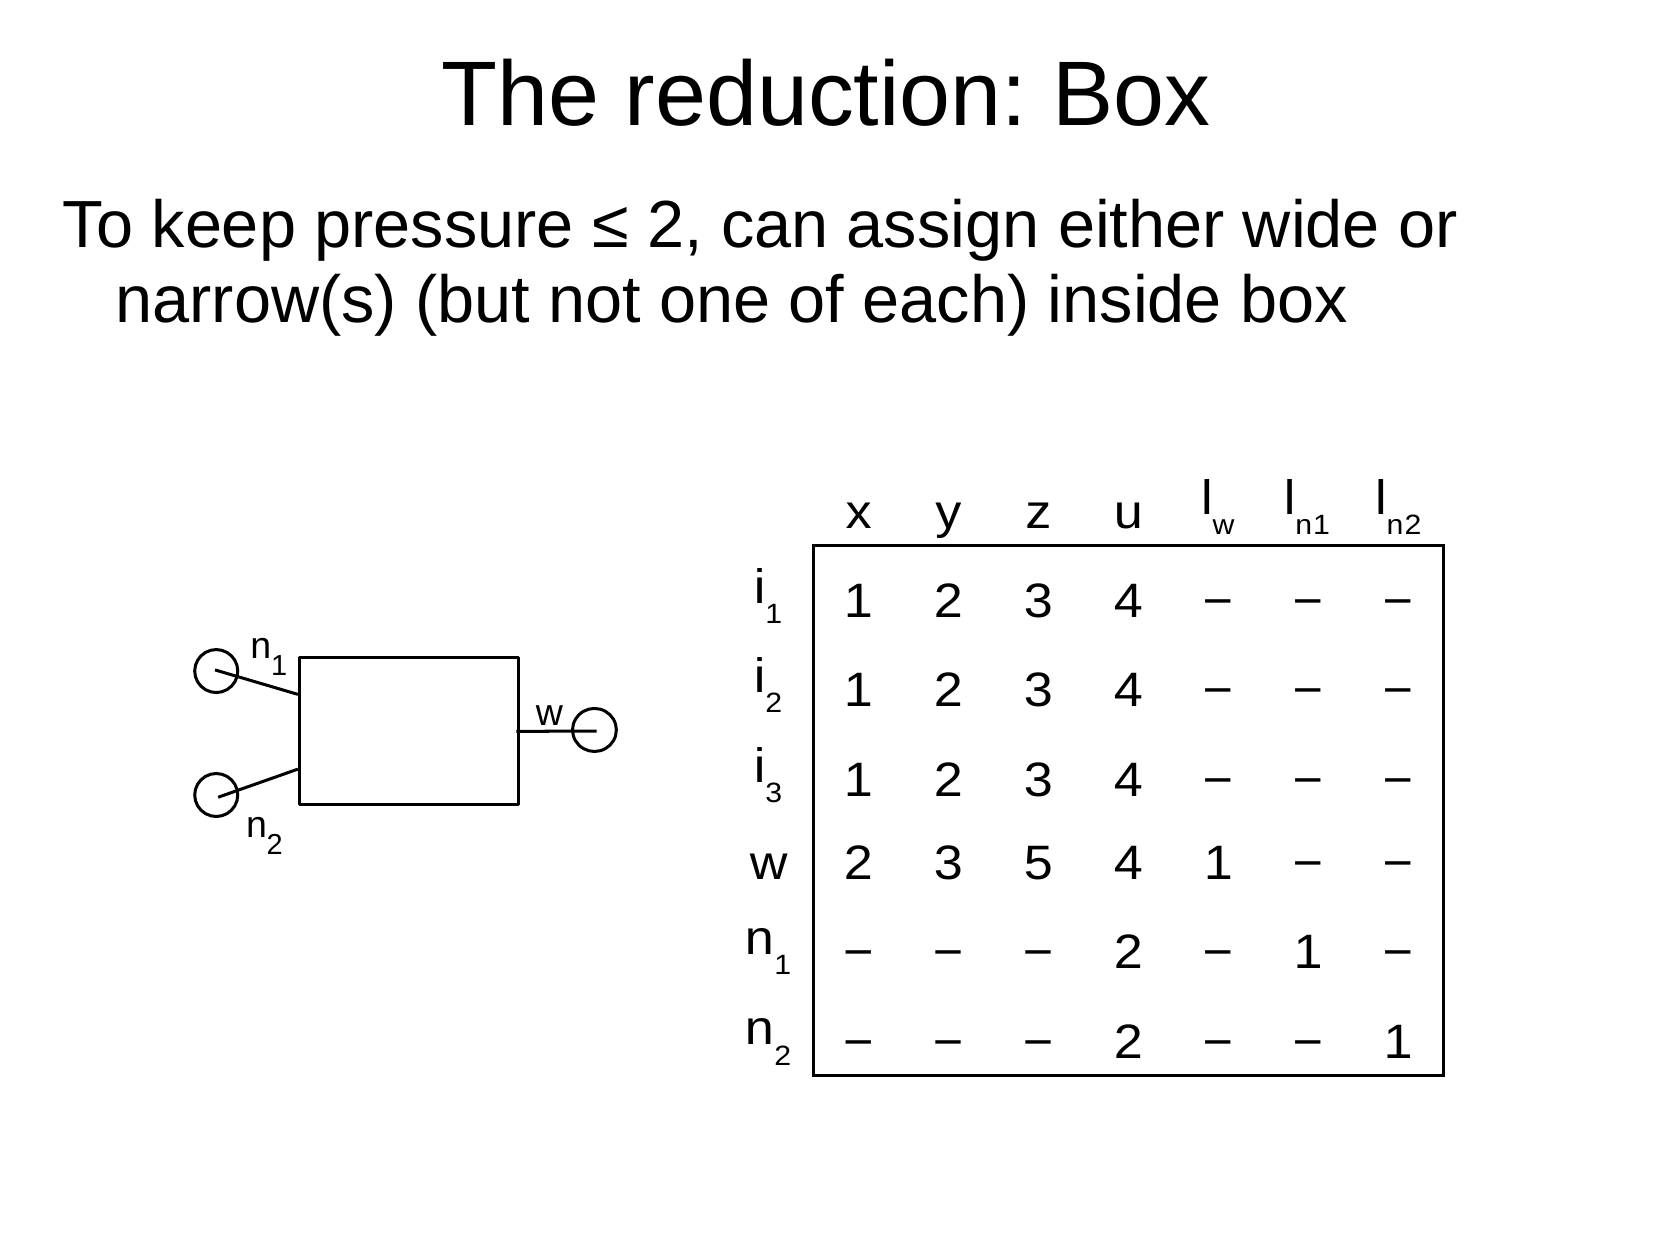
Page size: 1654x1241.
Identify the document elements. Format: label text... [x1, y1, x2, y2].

text_box w [520, 608, 587, 742]
list To keep pressure ≤ 2, can assign either wide or narrow(s) (but not one of each) inside box [45, 187, 1609, 1226]
text_box n2 [231, 735, 305, 869]
text_box n1 [235, 556, 310, 690]
chart [723, 455, 1446, 1078]
title The reduction: Box [0, 7, 1654, 181]
